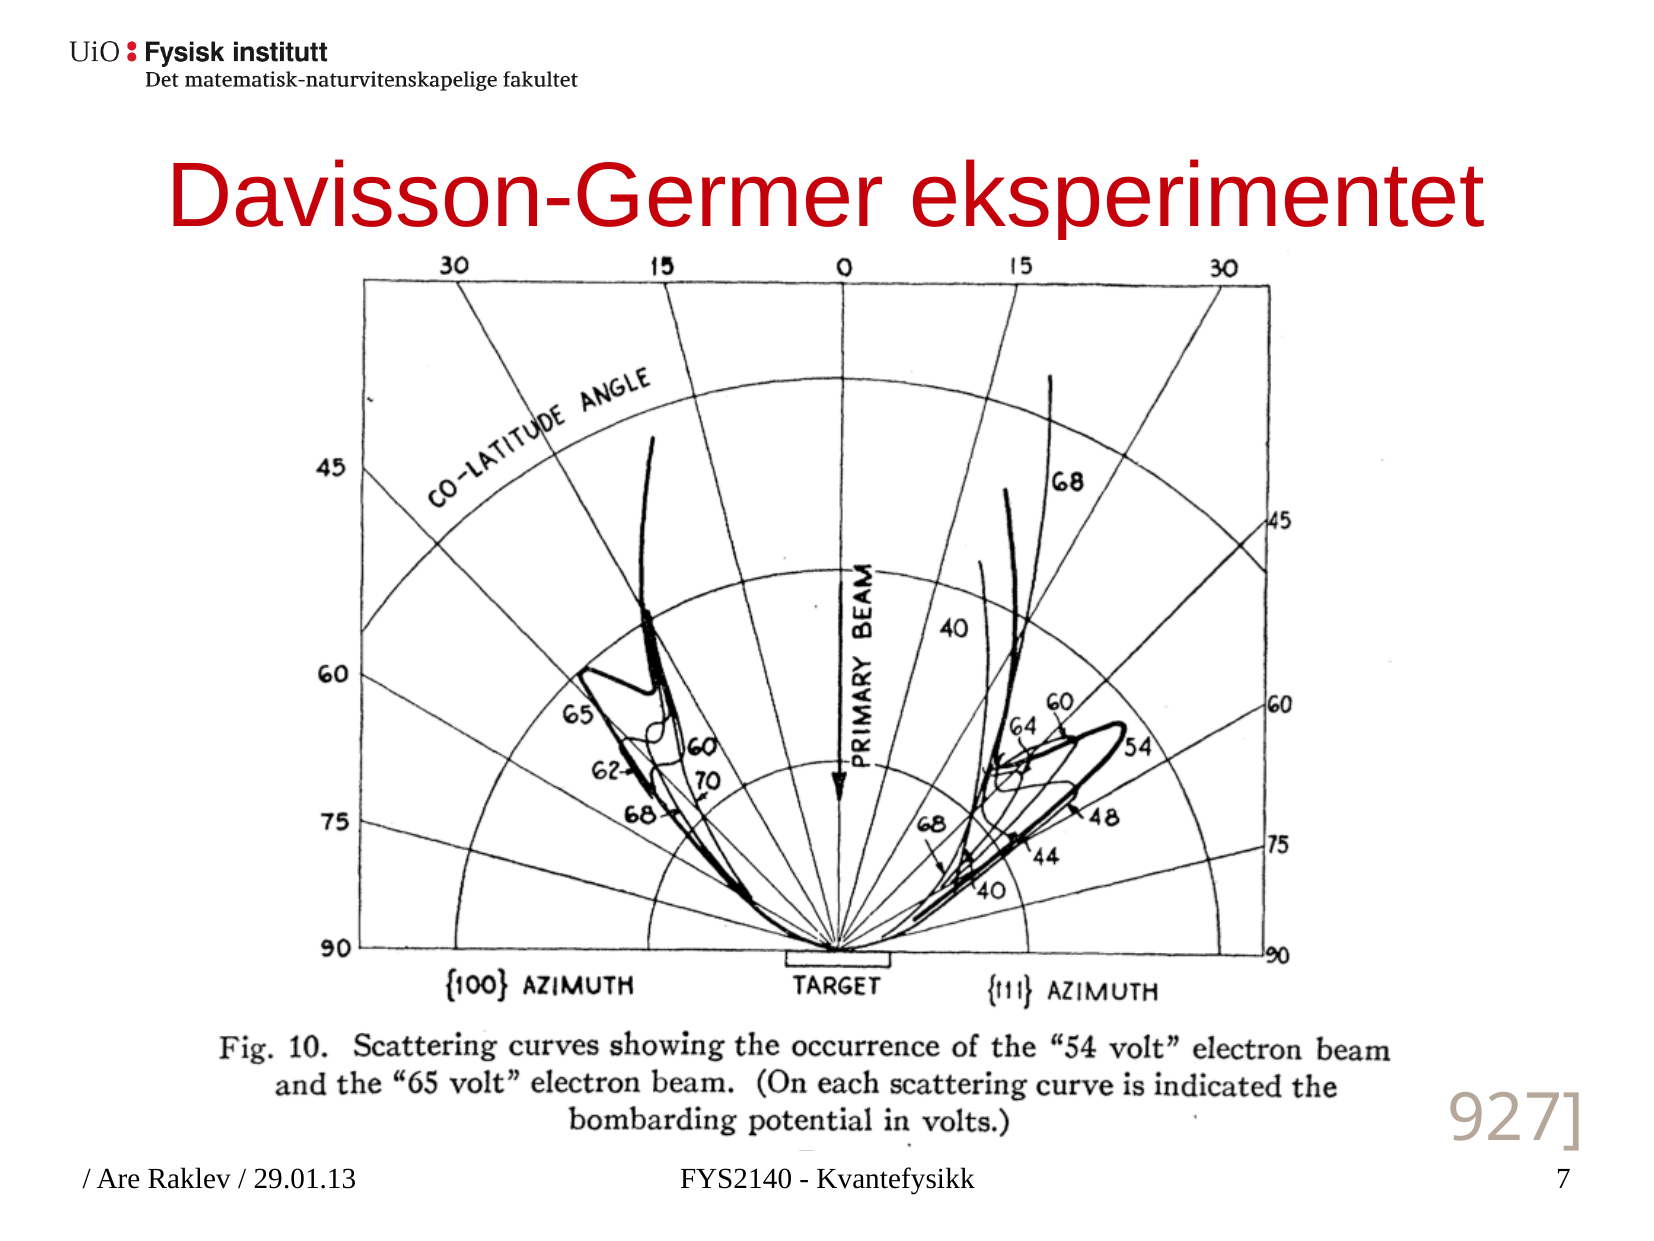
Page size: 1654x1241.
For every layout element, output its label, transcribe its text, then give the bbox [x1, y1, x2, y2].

title Davisson-Germer eksperimentet [82, 90, 1571, 298]
picture [180, 240, 1447, 1150]
picture [68, 37, 581, 93]
text_box [Davidson, Germer, 1927] [756, 1061, 1570, 1152]
